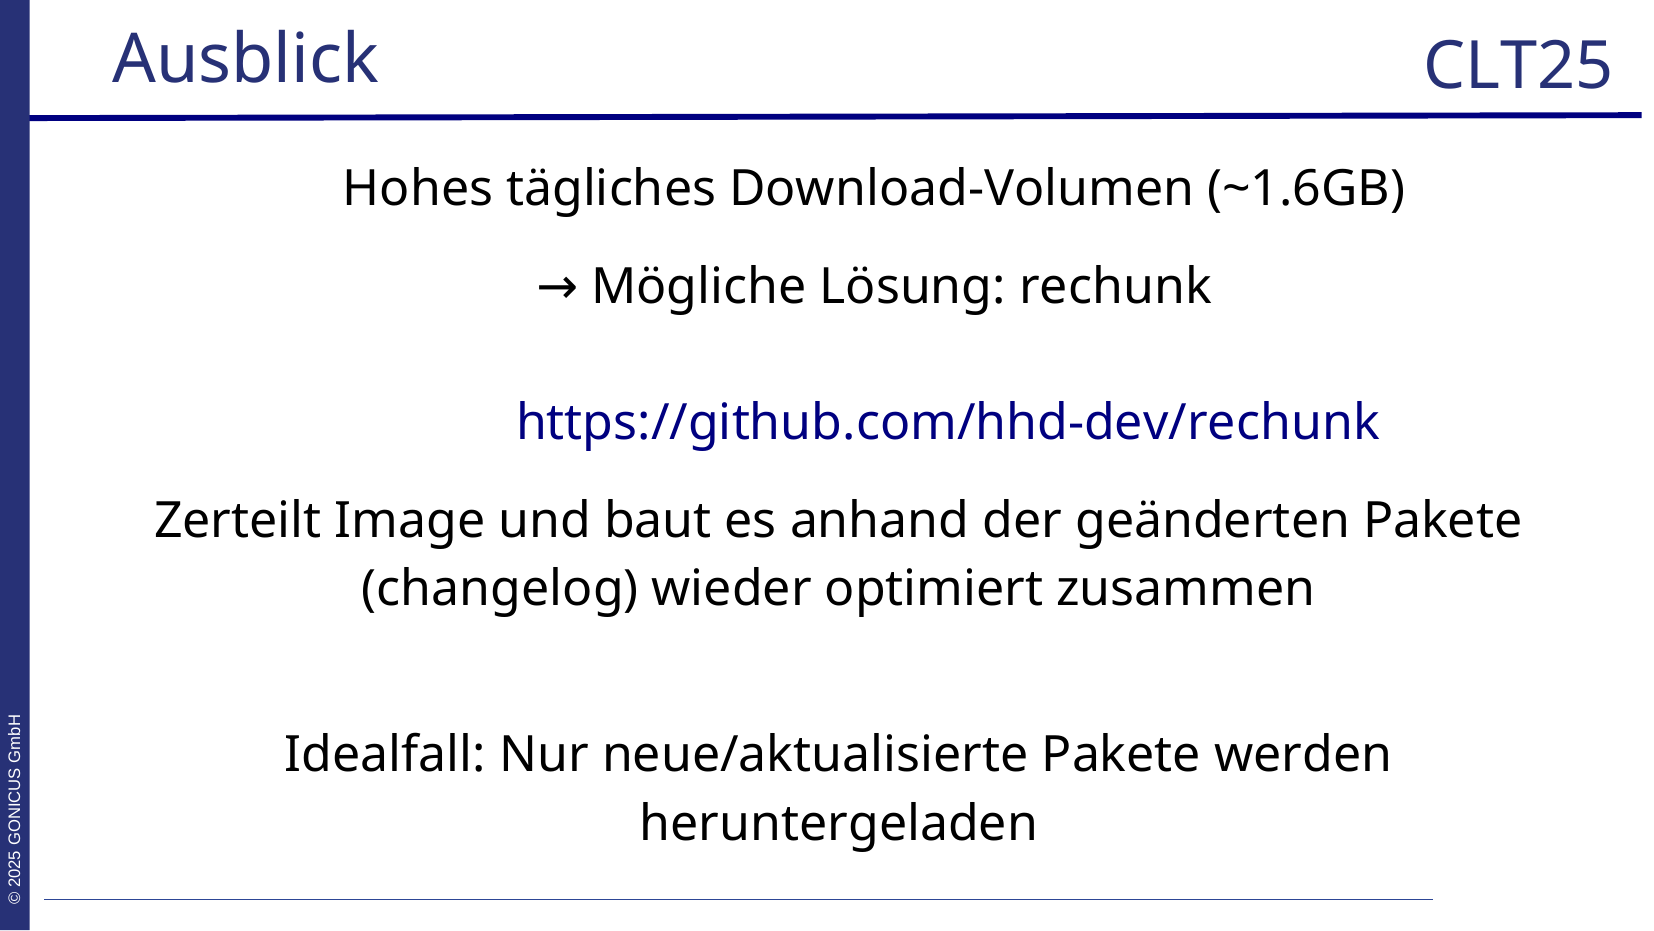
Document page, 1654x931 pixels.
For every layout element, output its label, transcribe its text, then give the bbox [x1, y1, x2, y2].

list Hohes tägliches Download-Volumen (~1.6GB) → Mögliche Lösung: rechunk https://github.com/hhd-dev/rechunk Zerteilt Image und baut es anhand der geänderten Pakete (changelog) wieder optimiert zusammen Idealfall: Nur neue/aktualisierte Pakete werden heruntergeladen [88, 155, 1590, 852]
title Ausblick [112, 0, 1525, 134]
